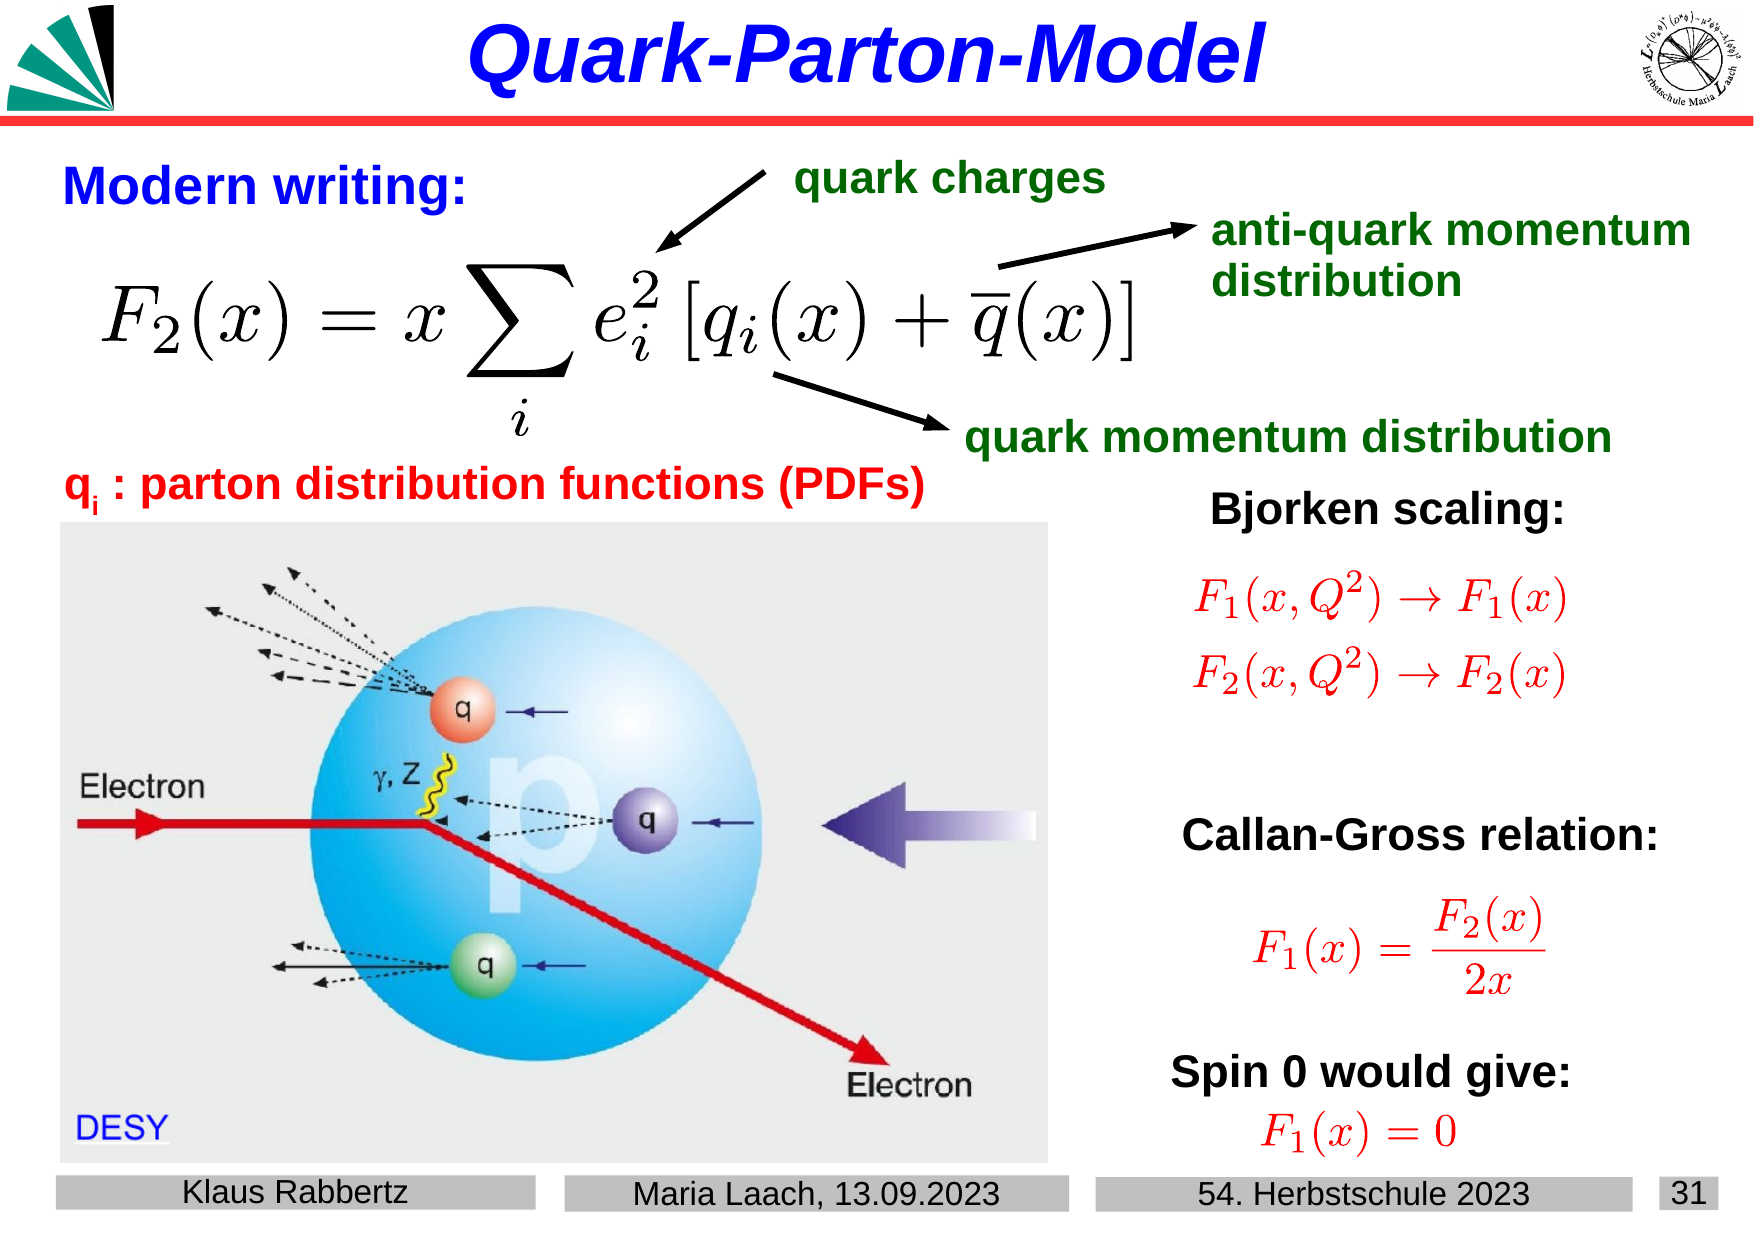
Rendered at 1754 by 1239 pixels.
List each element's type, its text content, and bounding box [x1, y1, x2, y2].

picture [1250, 895, 1546, 994]
text_box Bjorken scaling: [1197, 476, 1579, 540]
text_box Spin 0 would give: [1158, 1040, 1585, 1104]
picture [1641, 11, 1741, 106]
picture [1192, 570, 1570, 623]
text_box quark momentum distribution [952, 404, 1626, 469]
title Quark-Parton-Model [120, 0, 1612, 107]
picture [1191, 646, 1569, 699]
picture [7, 5, 114, 112]
text_box anti-quark momentum distribution [1199, 197, 1705, 313]
picture [1256, 1108, 1460, 1159]
text_box Callan-Gross relation: [1169, 802, 1673, 867]
text_box quark charges [781, 146, 1119, 210]
picture [60, 522, 1048, 1164]
text_box qi : parton distribution functions (PDFs) [51, 452, 939, 527]
picture [98, 256, 1142, 436]
text_box Modern writing: [50, 149, 482, 222]
